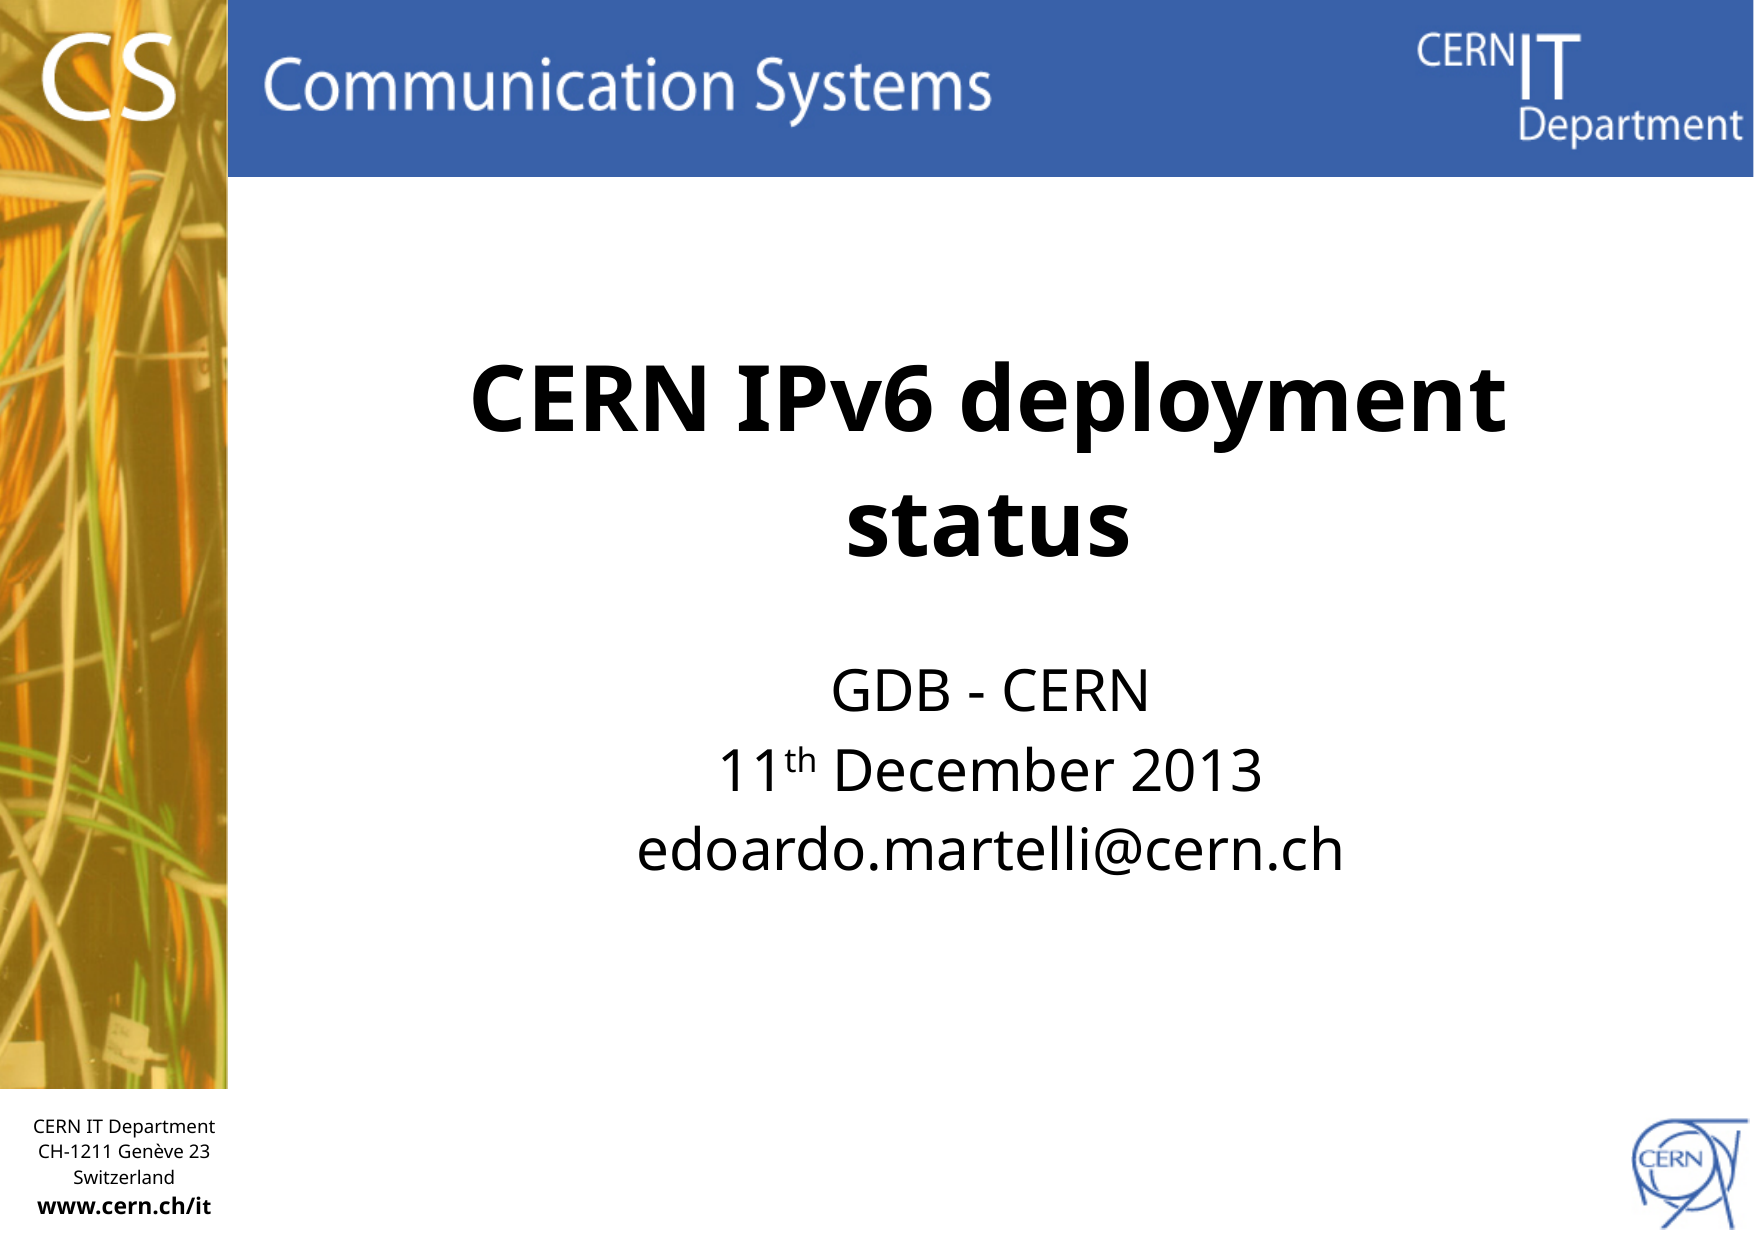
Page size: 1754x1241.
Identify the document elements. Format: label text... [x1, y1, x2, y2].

text_box CERN IT Department CH-1211 Genève 23 Switzerland www.cern.ch/it [0, 1105, 249, 1229]
picture [0, 0, 1754, 1089]
picture [1631, 1117, 1750, 1230]
text_box GDB - CERN 11th December 2013 edoardo.martelli@cern.ch [345, 642, 1637, 975]
title CERN IPv6 deployment status [326, 324, 1652, 593]
